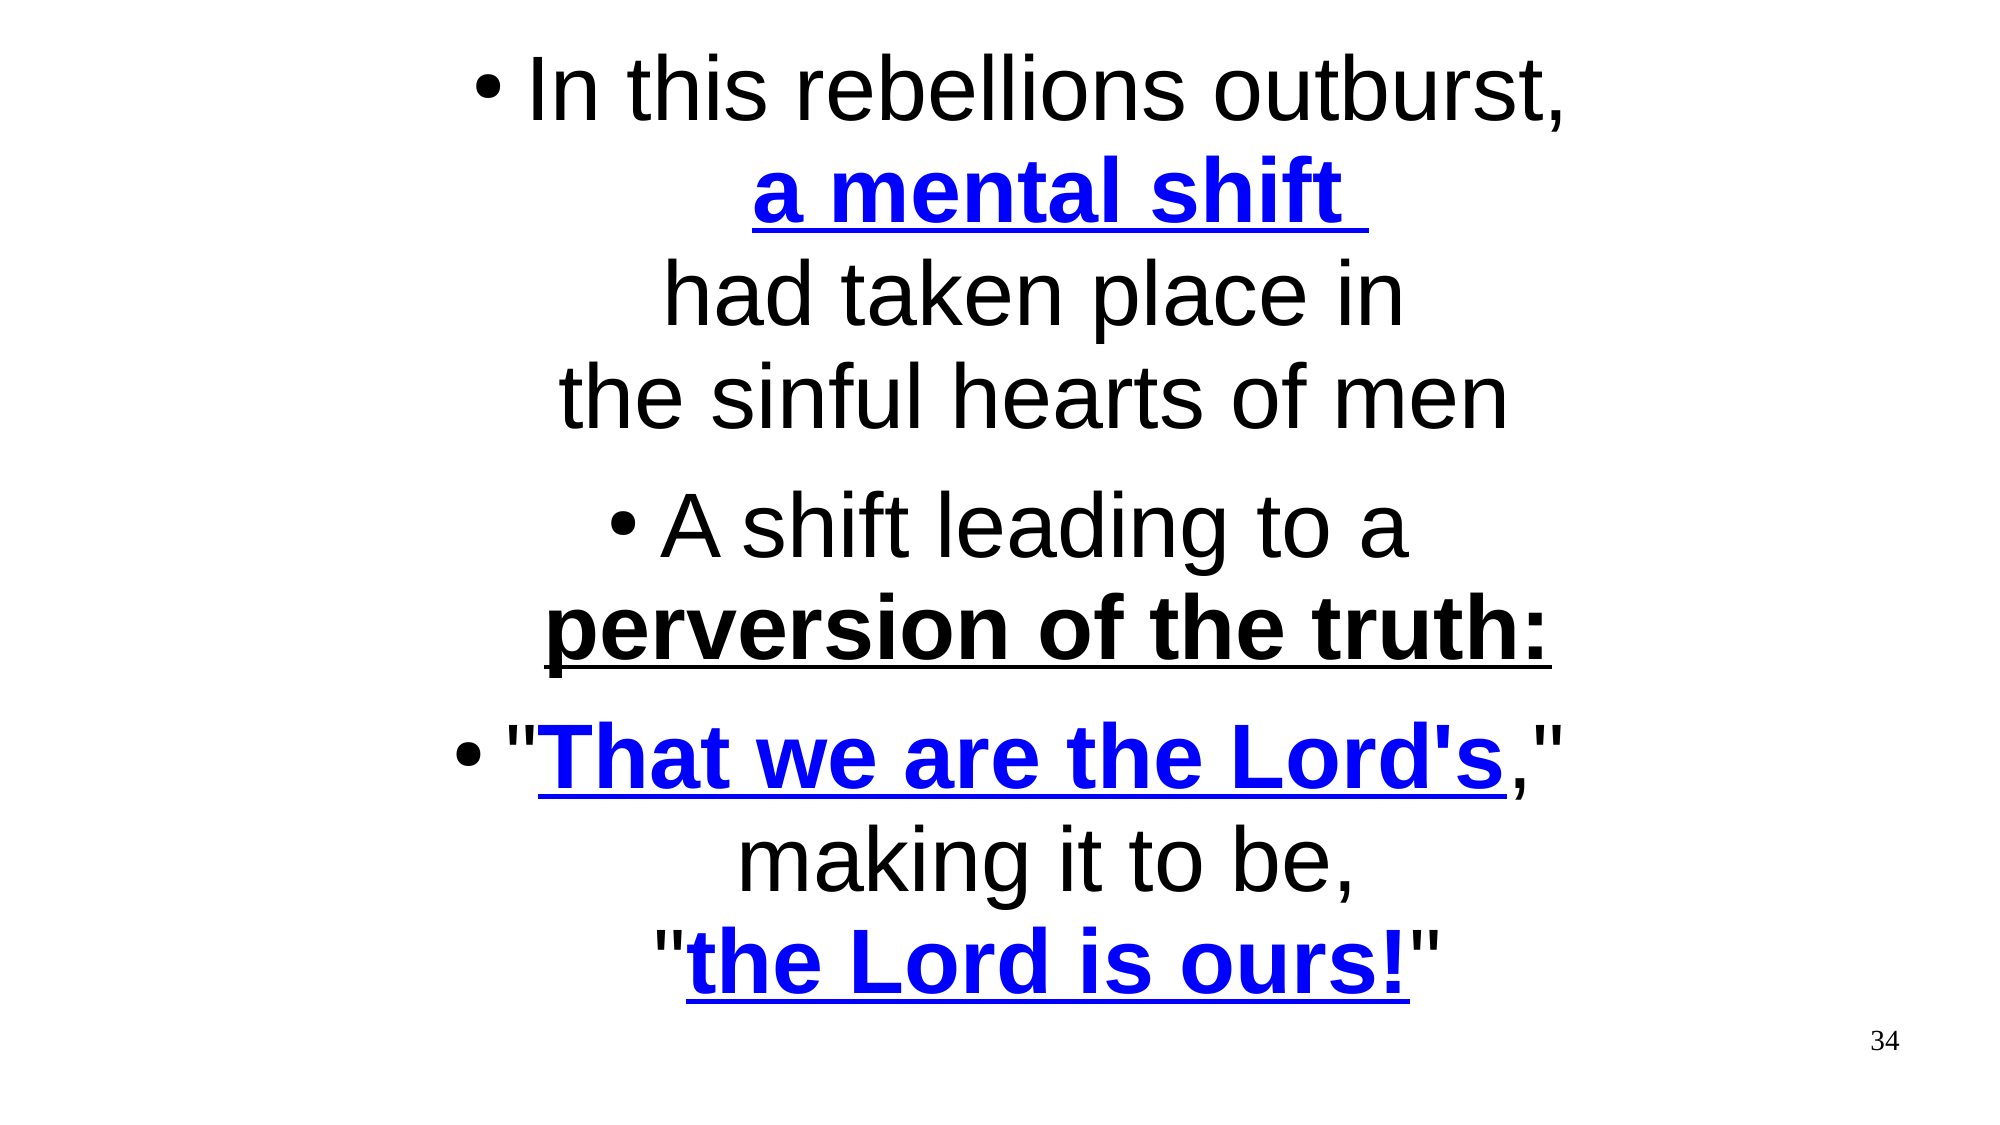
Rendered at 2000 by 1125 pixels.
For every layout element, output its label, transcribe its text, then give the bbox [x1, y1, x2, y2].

list In this rebellions outburst, a mental shift had taken place in the sinful hearts of men A shift leading to a perversion of the truth: "That we are the Lord's," making it to be, "the Lord is ours!" [37, 37, 1988, 1088]
